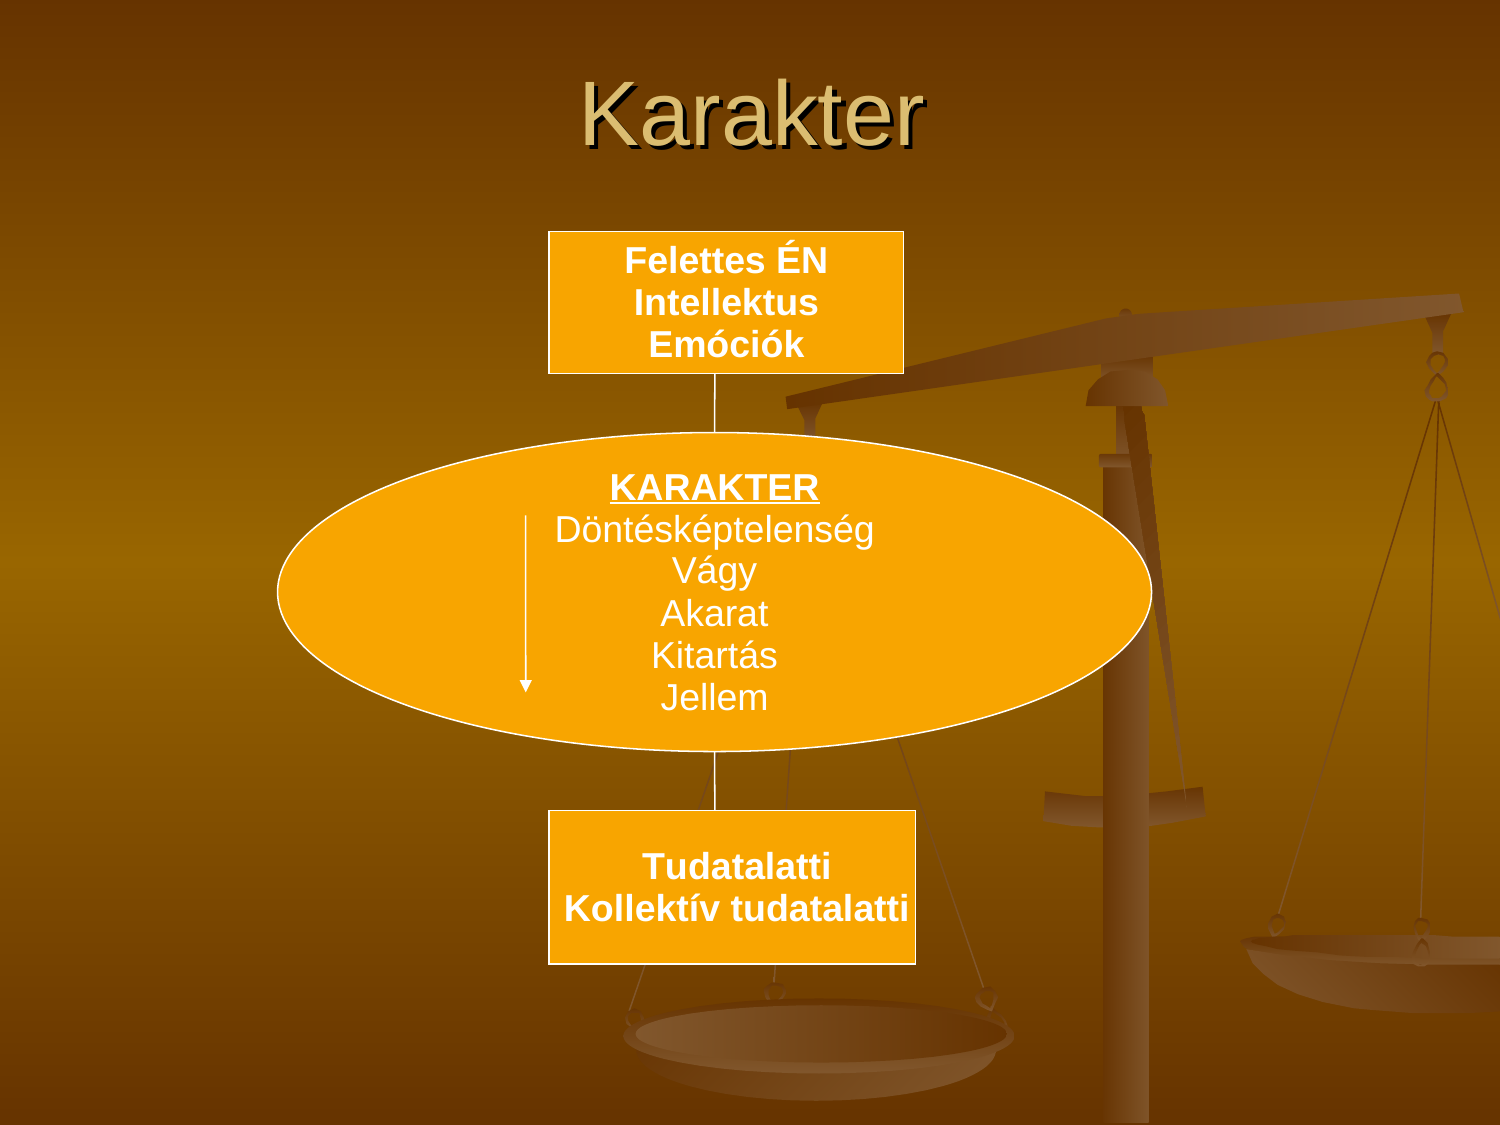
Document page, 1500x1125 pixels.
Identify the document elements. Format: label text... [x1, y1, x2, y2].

text_box Felettes ÉN Intellektus Emóciók [549, 231, 904, 374]
text_box Tudatalatti Kollektív tudatalatti [549, 810, 916, 965]
title Karakter [76, 0, 1427, 228]
text_box KARAKTER Döntésképtelenség Vágy Akarat Kitartás Jellem [277, 432, 1152, 752]
